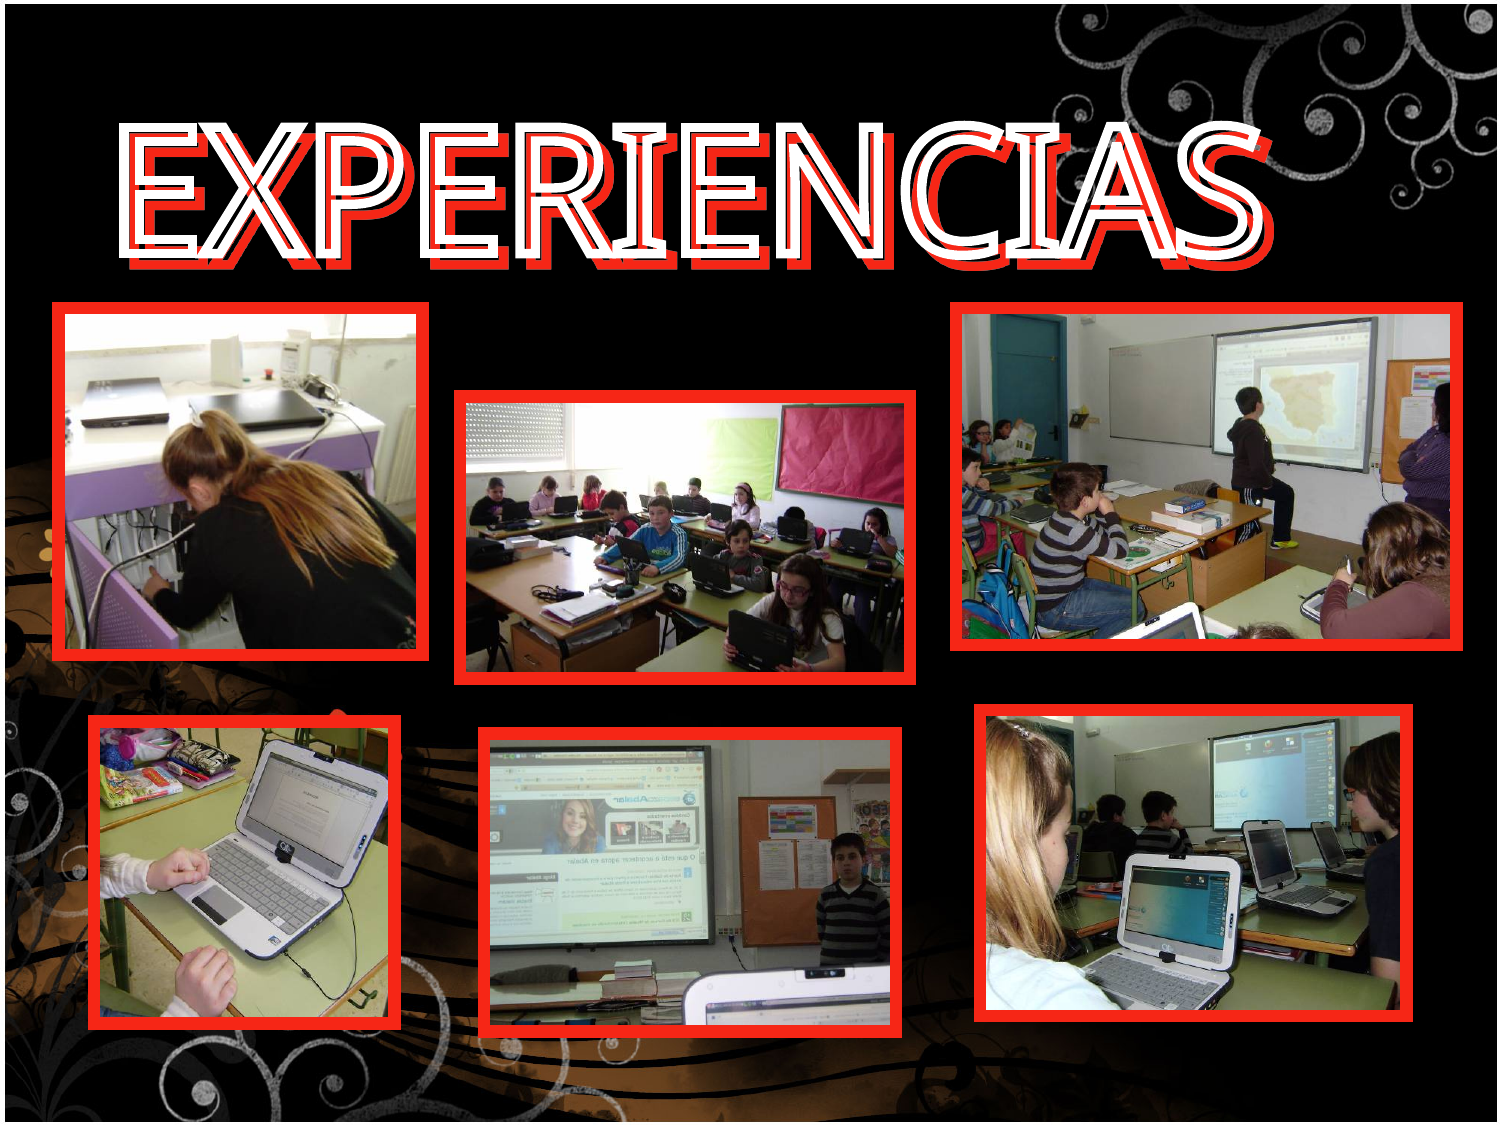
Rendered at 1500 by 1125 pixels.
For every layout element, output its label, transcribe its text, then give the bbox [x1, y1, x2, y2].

text_box EXPERIENCIAS [320, 127, 399, 254]
text_box EXPERIENCIAS [1010, 127, 1055, 254]
text_box EXPERIENCIAS [617, 127, 662, 254]
text_box EXPERIENCIAS [519, 127, 608, 254]
text_box EXPERIENCIAS [1180, 125, 1258, 256]
text_box EXPERIENCIAS [685, 127, 754, 254]
text_box EXPERIENCIAS [780, 127, 879, 254]
text_box EXPERIENCIAS [203, 127, 303, 254]
text_box EXPERIENCIAS [123, 127, 193, 254]
text_box EXPERIENCIAS [1061, 126, 1172, 254]
text_box EXPERIENCIAS [424, 127, 493, 254]
text_box EXPERIENCIAS [905, 125, 999, 256]
picture [0, 0, 1500, 1125]
